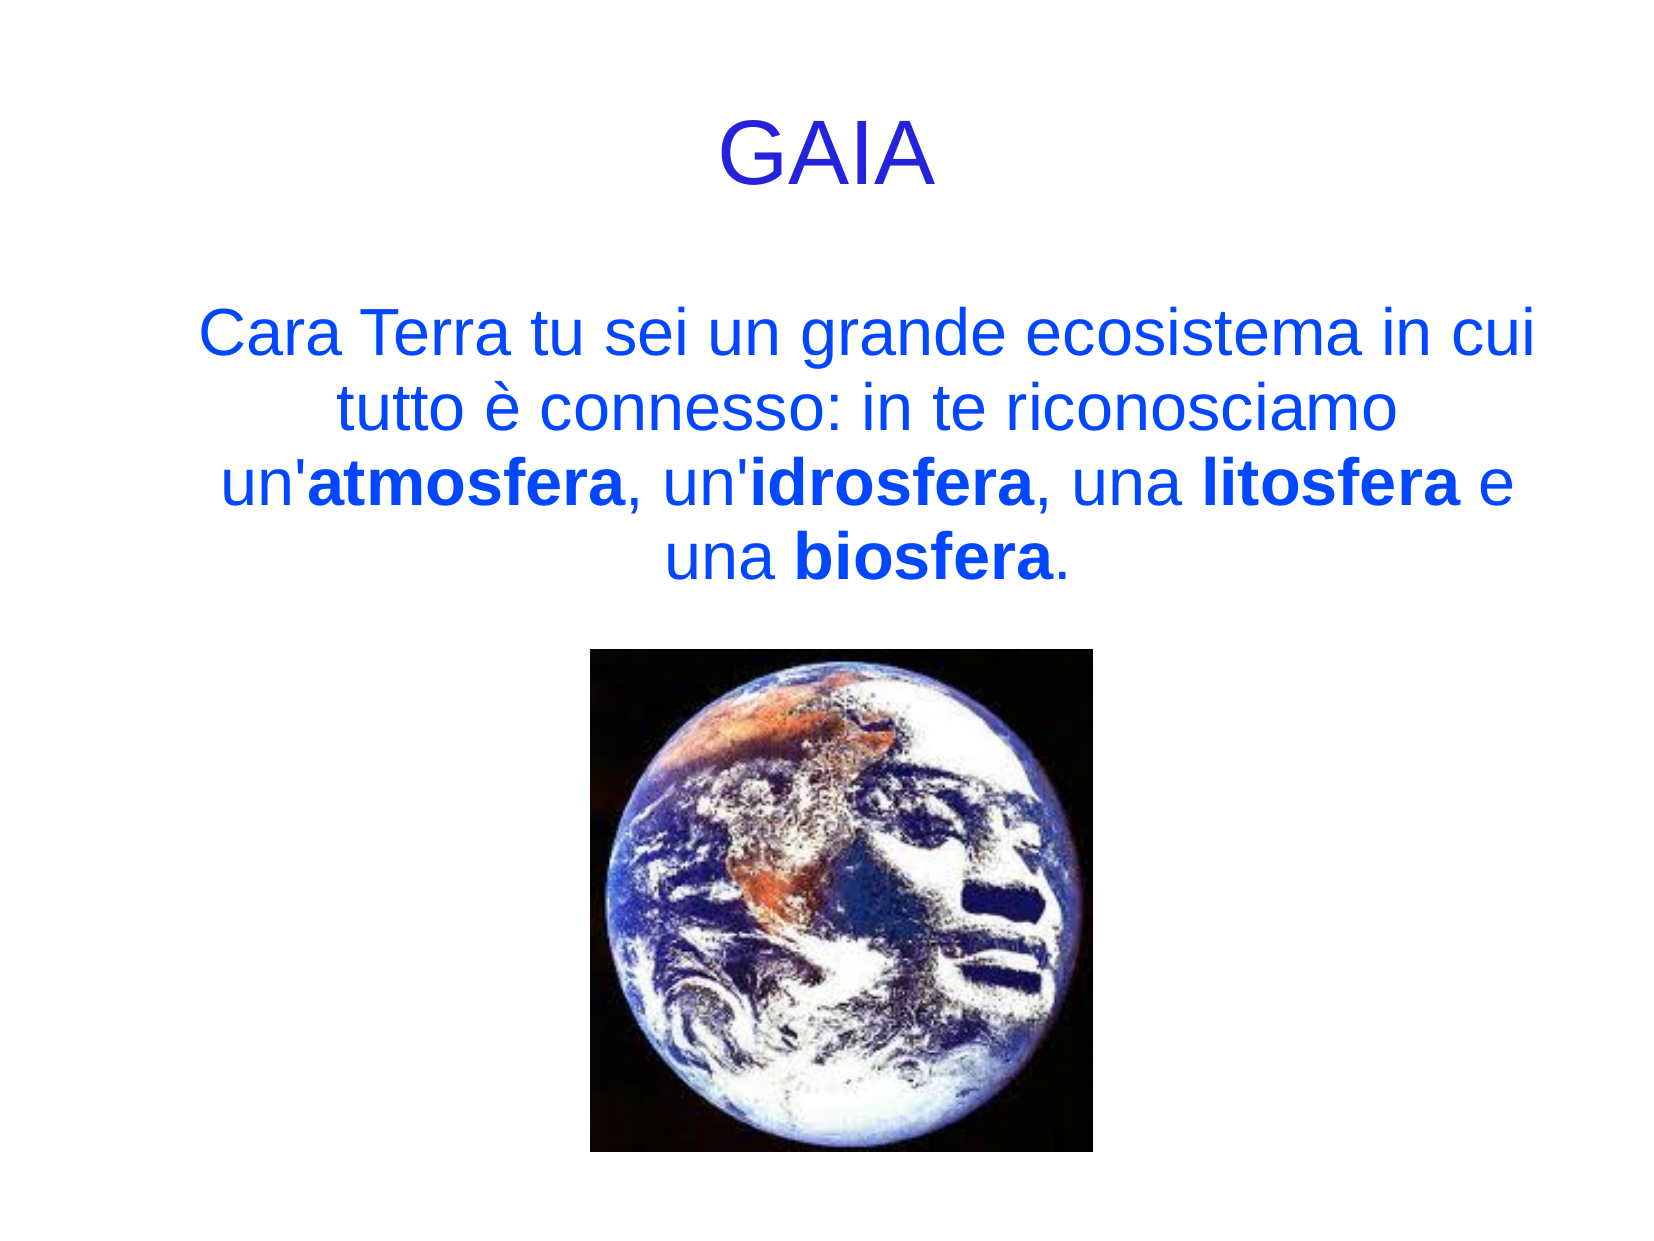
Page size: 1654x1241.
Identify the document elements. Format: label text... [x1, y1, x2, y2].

list Cara Terra tu sei un grande ecosistema in cui tutto è connesso: in te riconosciamo un'atmosfera, un'idrosfera, una litosfera e una biosfera. [88, 295, 1577, 1114]
picture [590, 649, 1093, 1152]
title GAIA [82, 49, 1571, 257]
